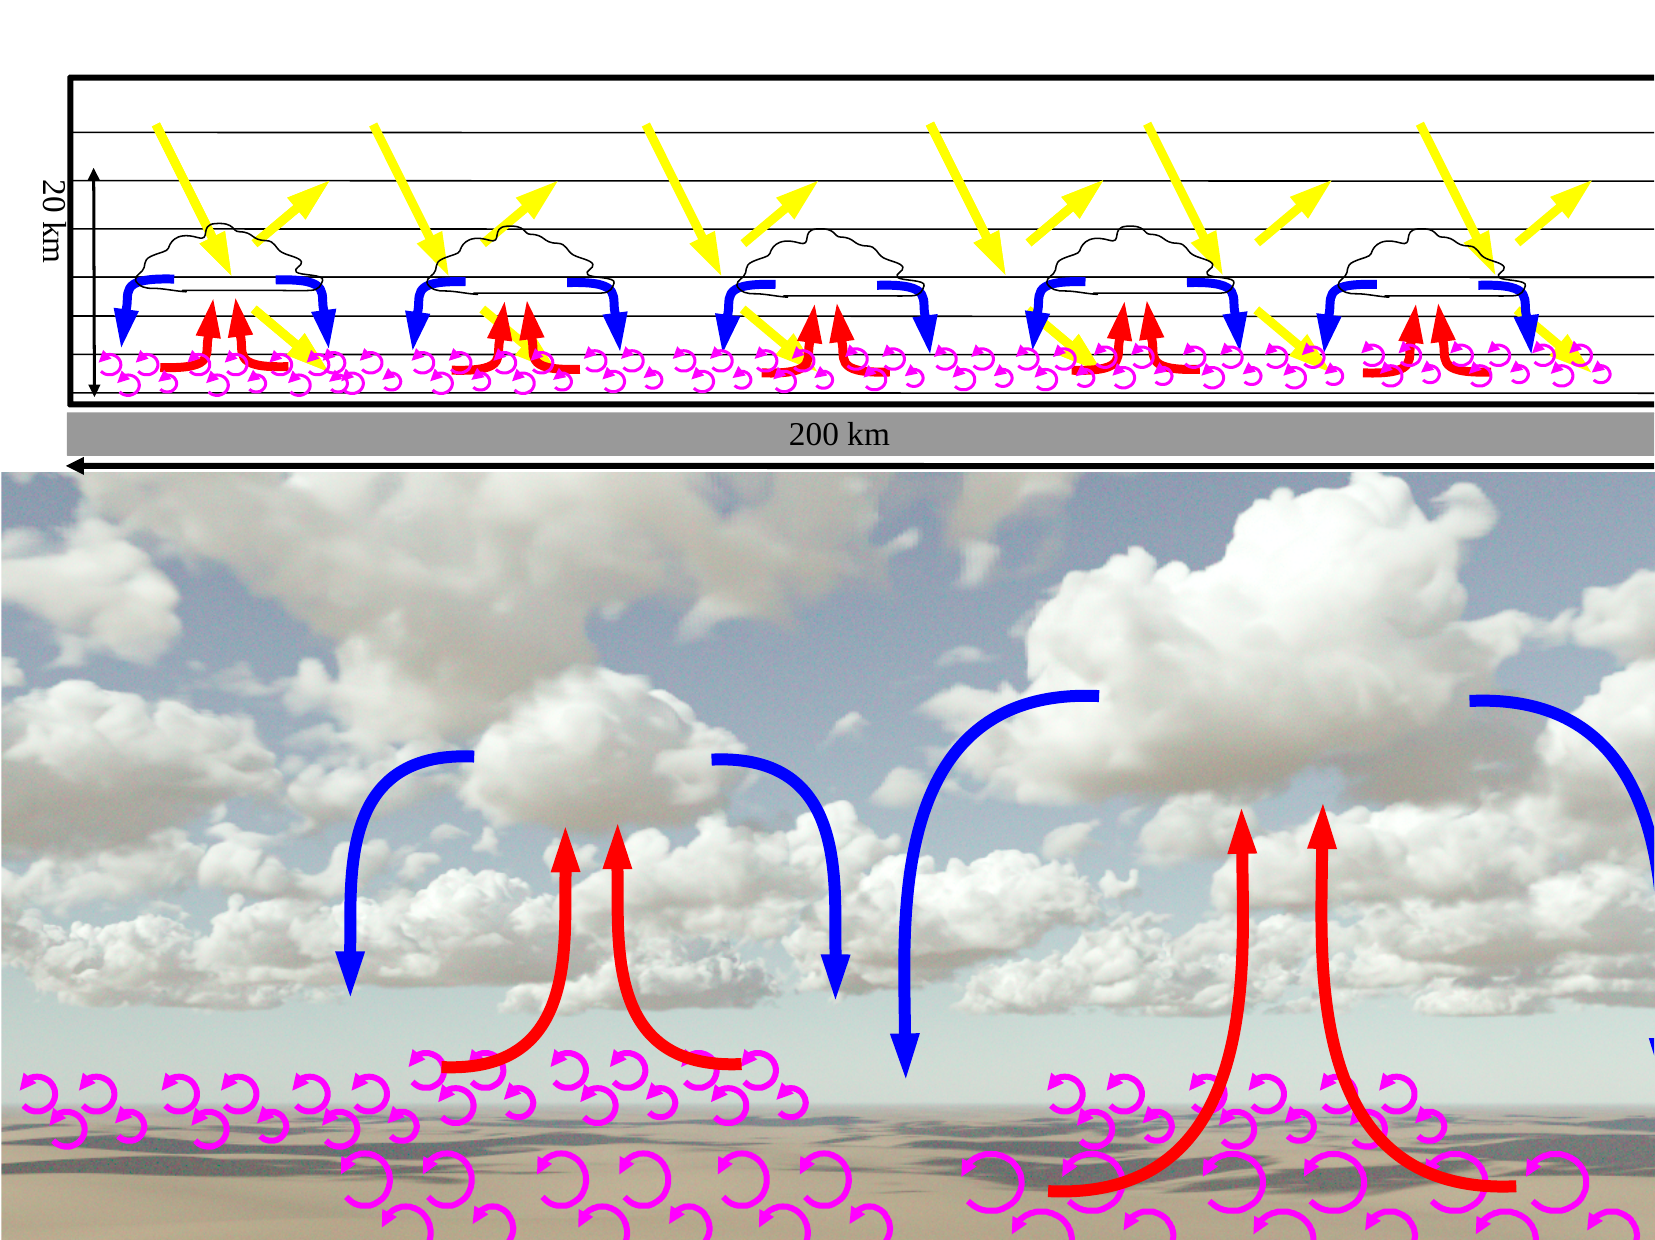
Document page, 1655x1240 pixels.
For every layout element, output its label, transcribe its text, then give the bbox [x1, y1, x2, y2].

text_box 20 km [0, 164, 84, 391]
text_box 200 km [774, 404, 986, 483]
text_box [67, 413, 774, 456]
text_box [986, 413, 1655, 456]
picture [1, 472, 1655, 1240]
